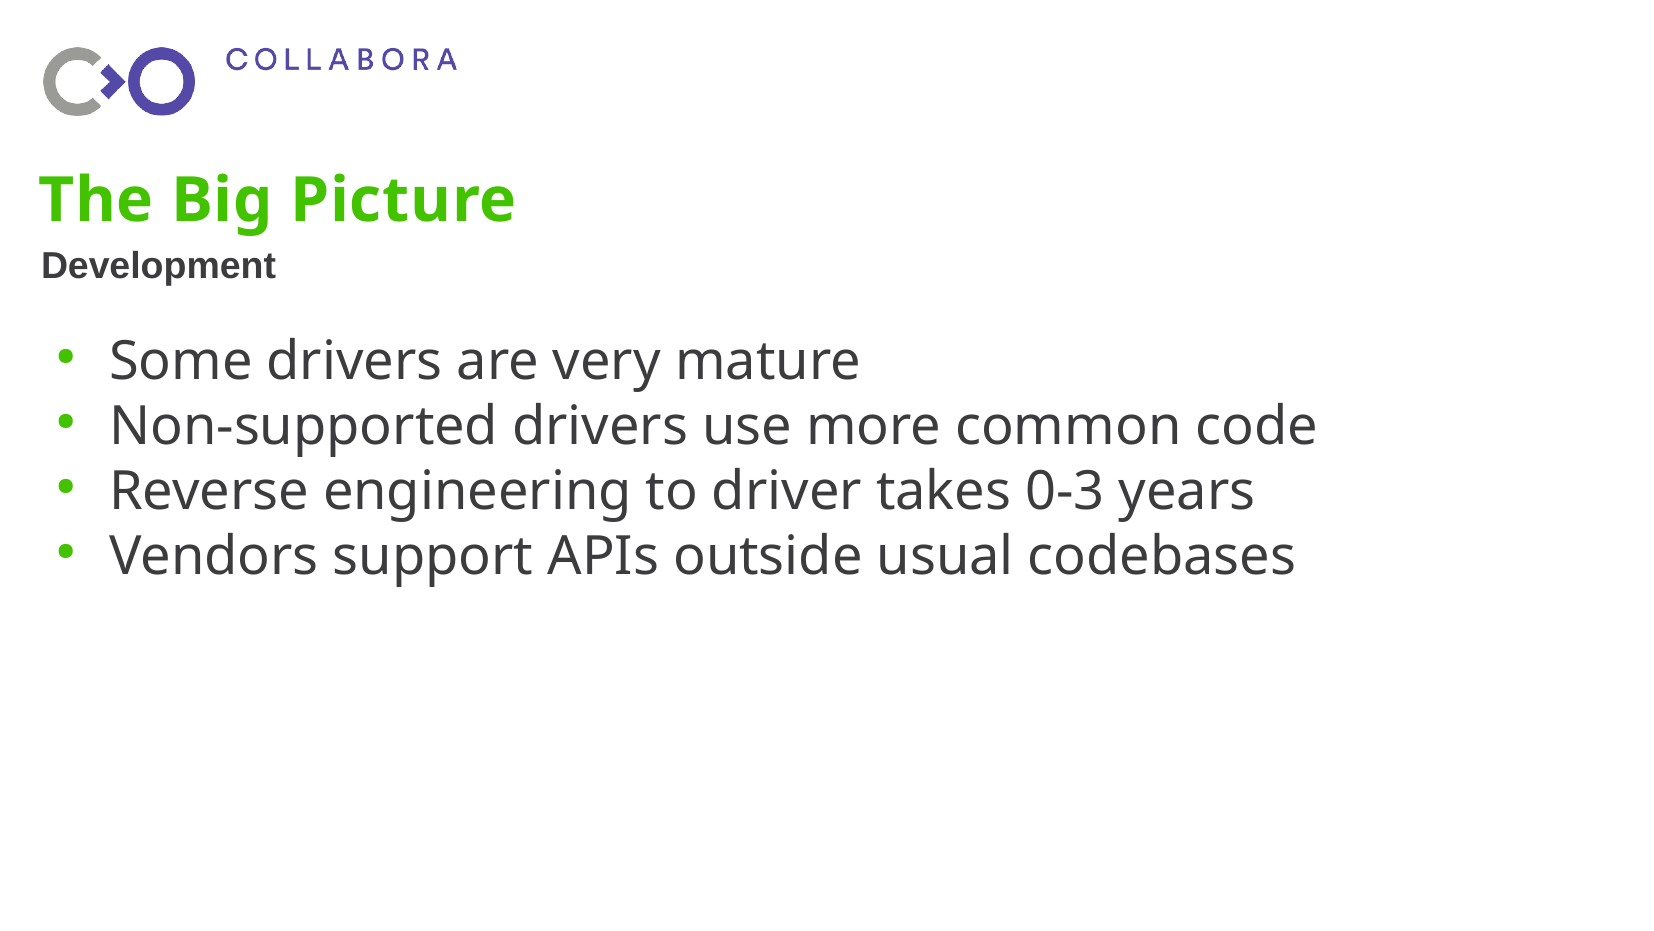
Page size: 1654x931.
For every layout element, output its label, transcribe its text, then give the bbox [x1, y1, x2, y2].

picture [43, 47, 457, 116]
text_box Development [41, 240, 1614, 290]
list Some drivers are very mature Non-supported drivers use more common code Reverse engineering to driver takes 0-3 years Vendors support APIs outside usual codebases [38, 325, 1614, 581]
title The Big Picture [38, 159, 1614, 216]
